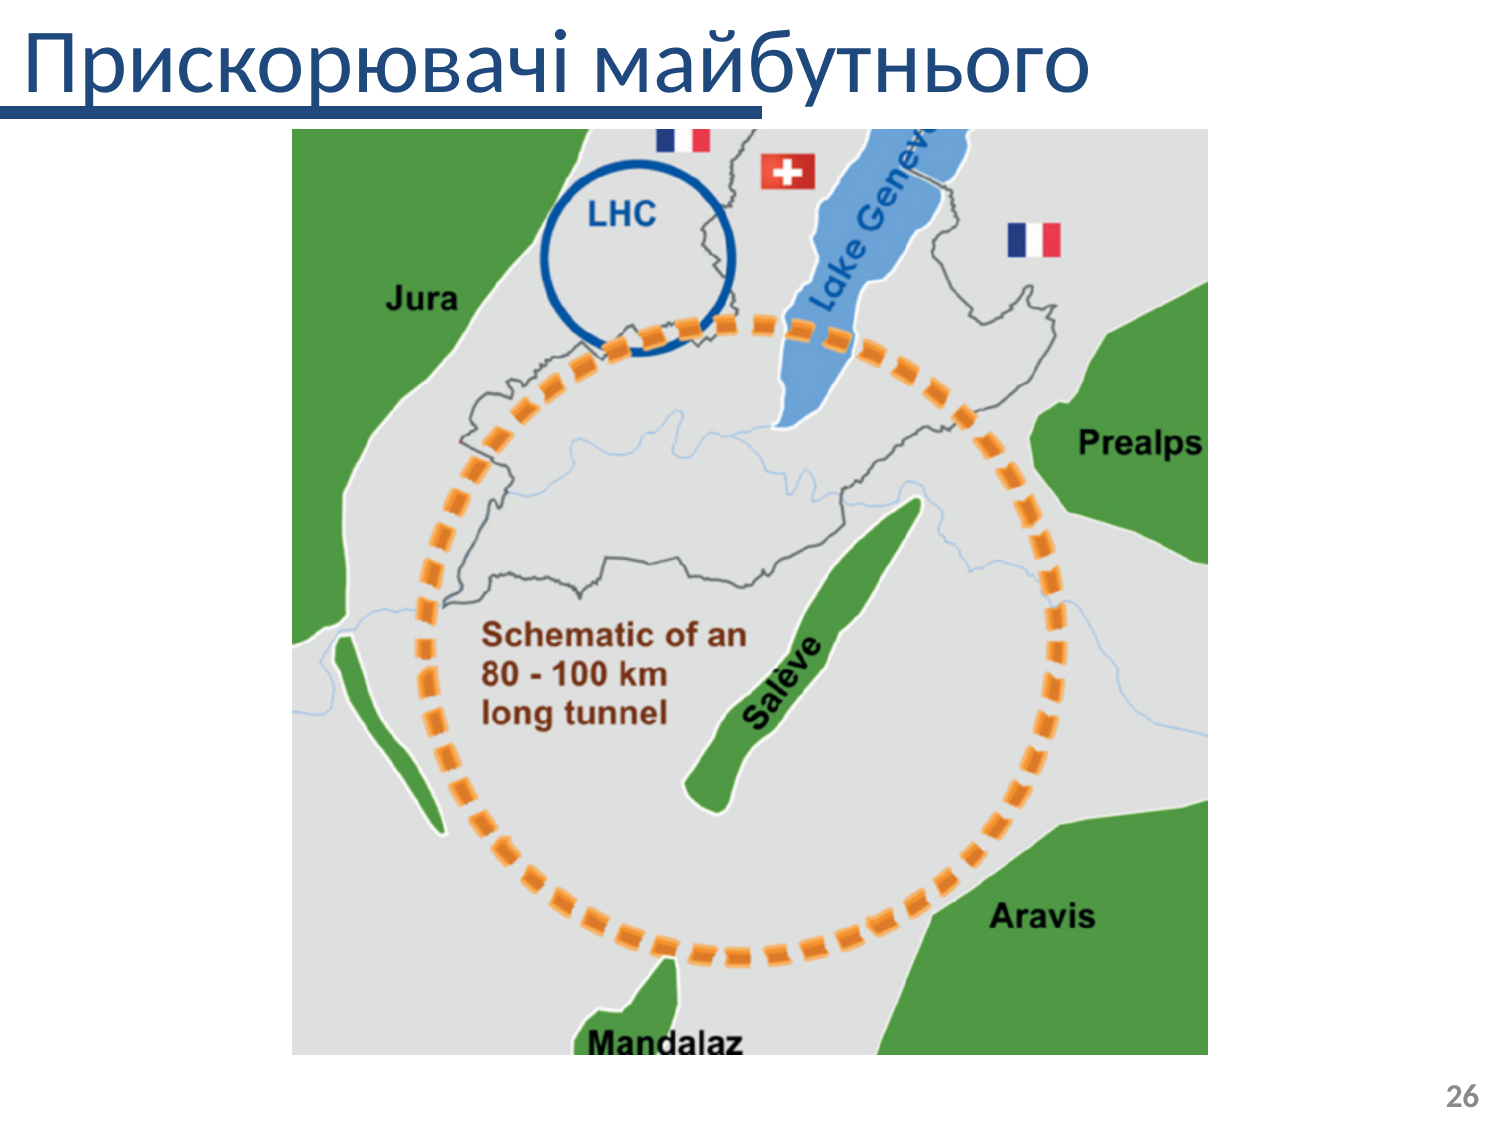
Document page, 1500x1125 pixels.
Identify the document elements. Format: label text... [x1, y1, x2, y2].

slide_number <number> [1423, 1070, 1495, 1118]
title Прискорювачі майбутнього [7, 6, 1458, 107]
picture [292, 129, 1208, 1055]
